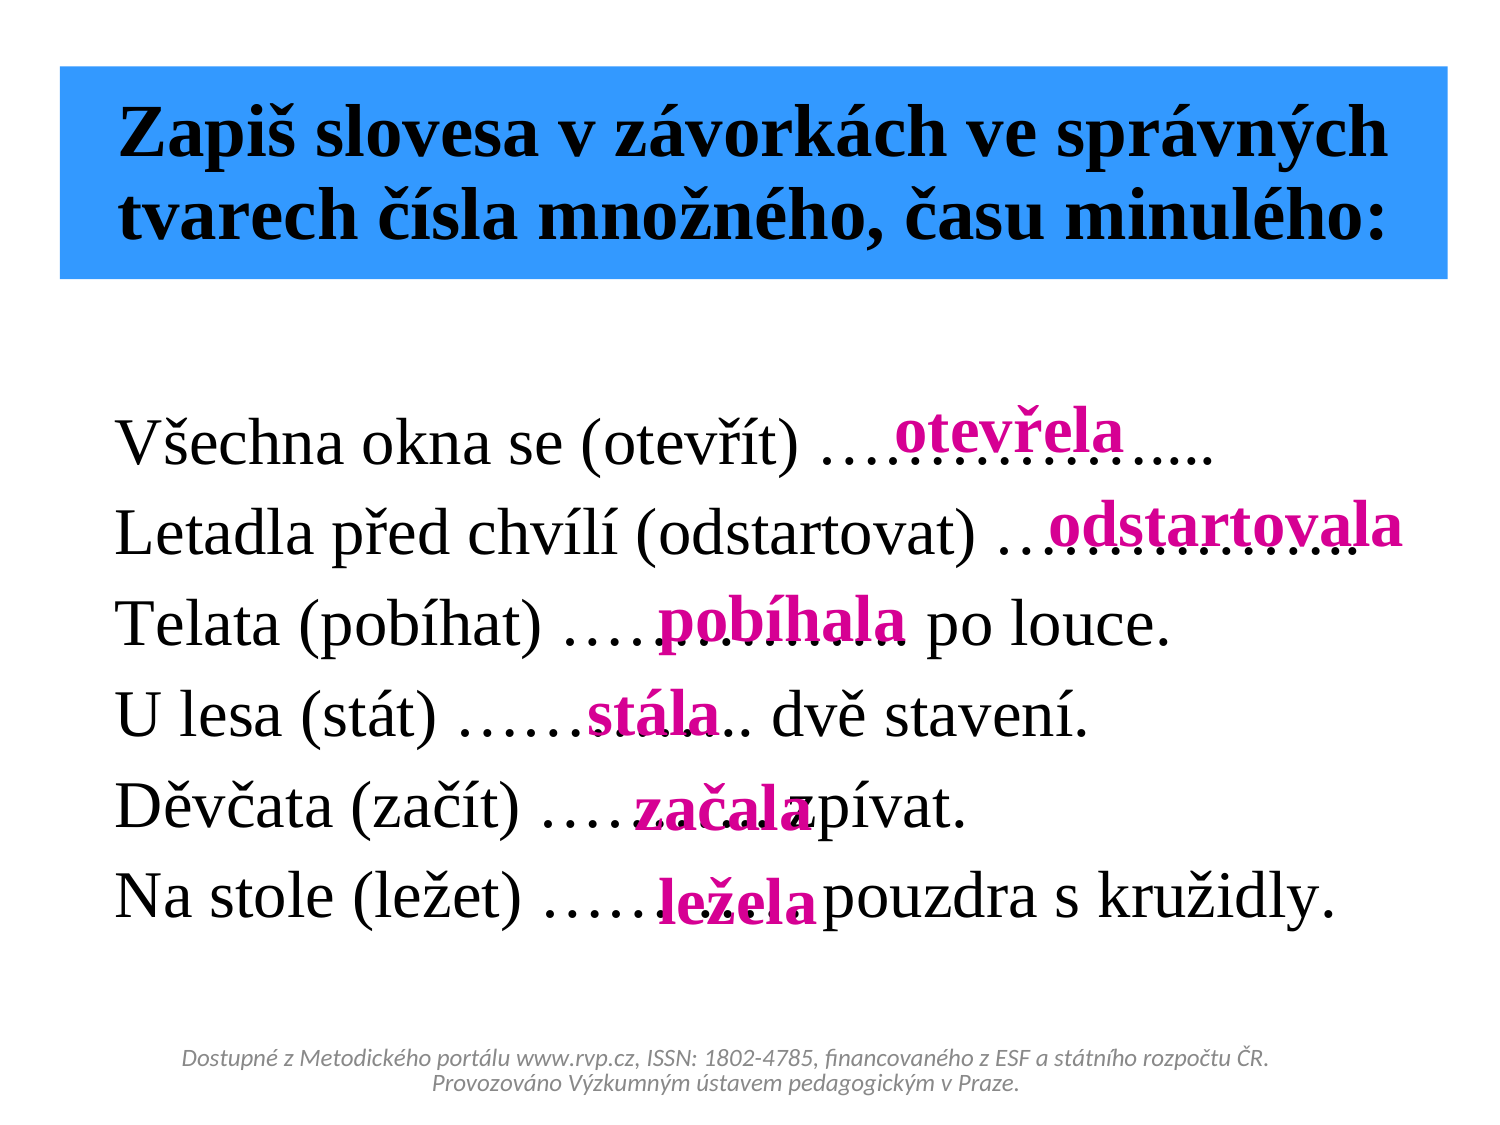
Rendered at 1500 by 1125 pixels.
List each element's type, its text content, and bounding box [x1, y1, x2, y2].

text_box stála [572, 668, 774, 759]
text_box pobíhala [643, 574, 999, 664]
text_box odstartovala [1033, 479, 1483, 570]
text_box Dostupné z Metodického portálu www.rvp.cz, ISSN: 1802-4785, financovaného z ESF a státního rozpočtu ČR. Provozováno Výzkumným ústavem pedagogickým v Praze. [105, 1042, 1348, 1103]
title Zapiš slovesa v závorkách ve správných tvarech čísla množného, času minulého: [59, 66, 1448, 280]
list Všechna okna se (otevřít) …………….... Letadla před chvílí (odstartovat) …………….. Telata (pobíhat) ……………. po louce. U lesa (stát) ………….. dvě stavení. Děvčata (začít) ……….. zpívat. Na stole (ležet) ………… pouzdra s kružidly. [100, 397, 1471, 1024]
text_box otevřela [879, 385, 1199, 475]
text_box ležela [643, 857, 869, 948]
text_box začala [620, 763, 869, 853]
